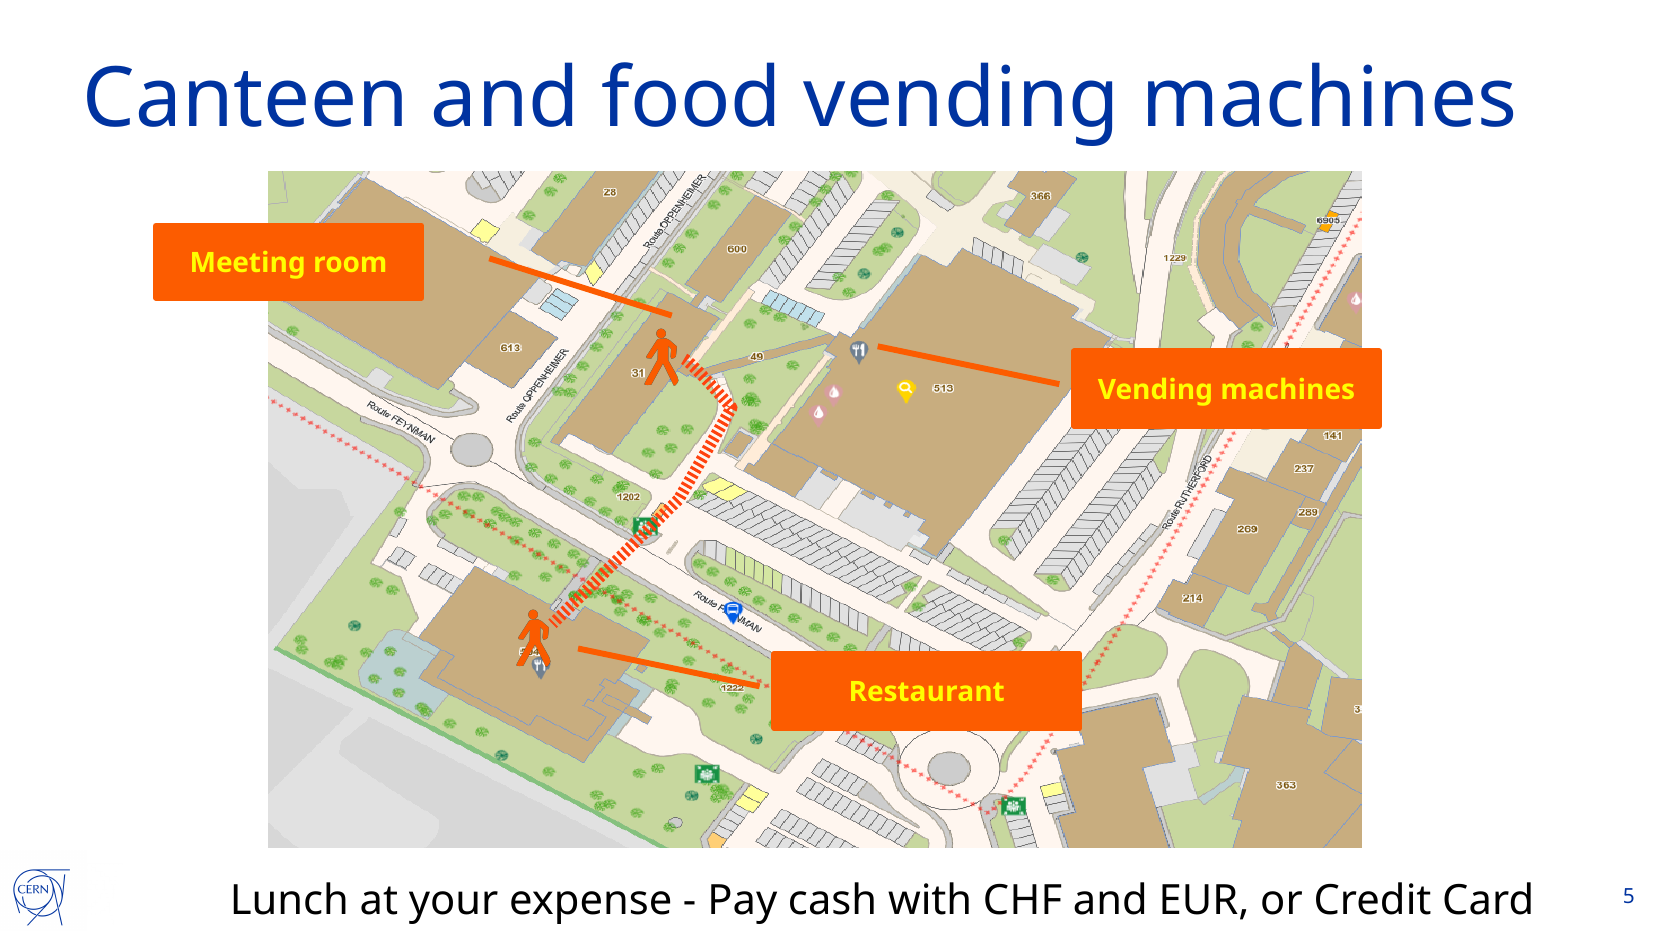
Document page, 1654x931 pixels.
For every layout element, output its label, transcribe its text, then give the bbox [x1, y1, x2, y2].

text_box Restaurant [774, 654, 1079, 728]
text_box Vending machines [1074, 351, 1379, 426]
title Canteen and food vending machines [82, 37, 1572, 193]
picture [268, 193, 1362, 848]
text_box Meeting room [156, 226, 421, 298]
picture [0, 850, 127, 931]
text_box Lunch at your expense - Pay cash with CHF and EUR, or Credit Card [215, 862, 1556, 931]
